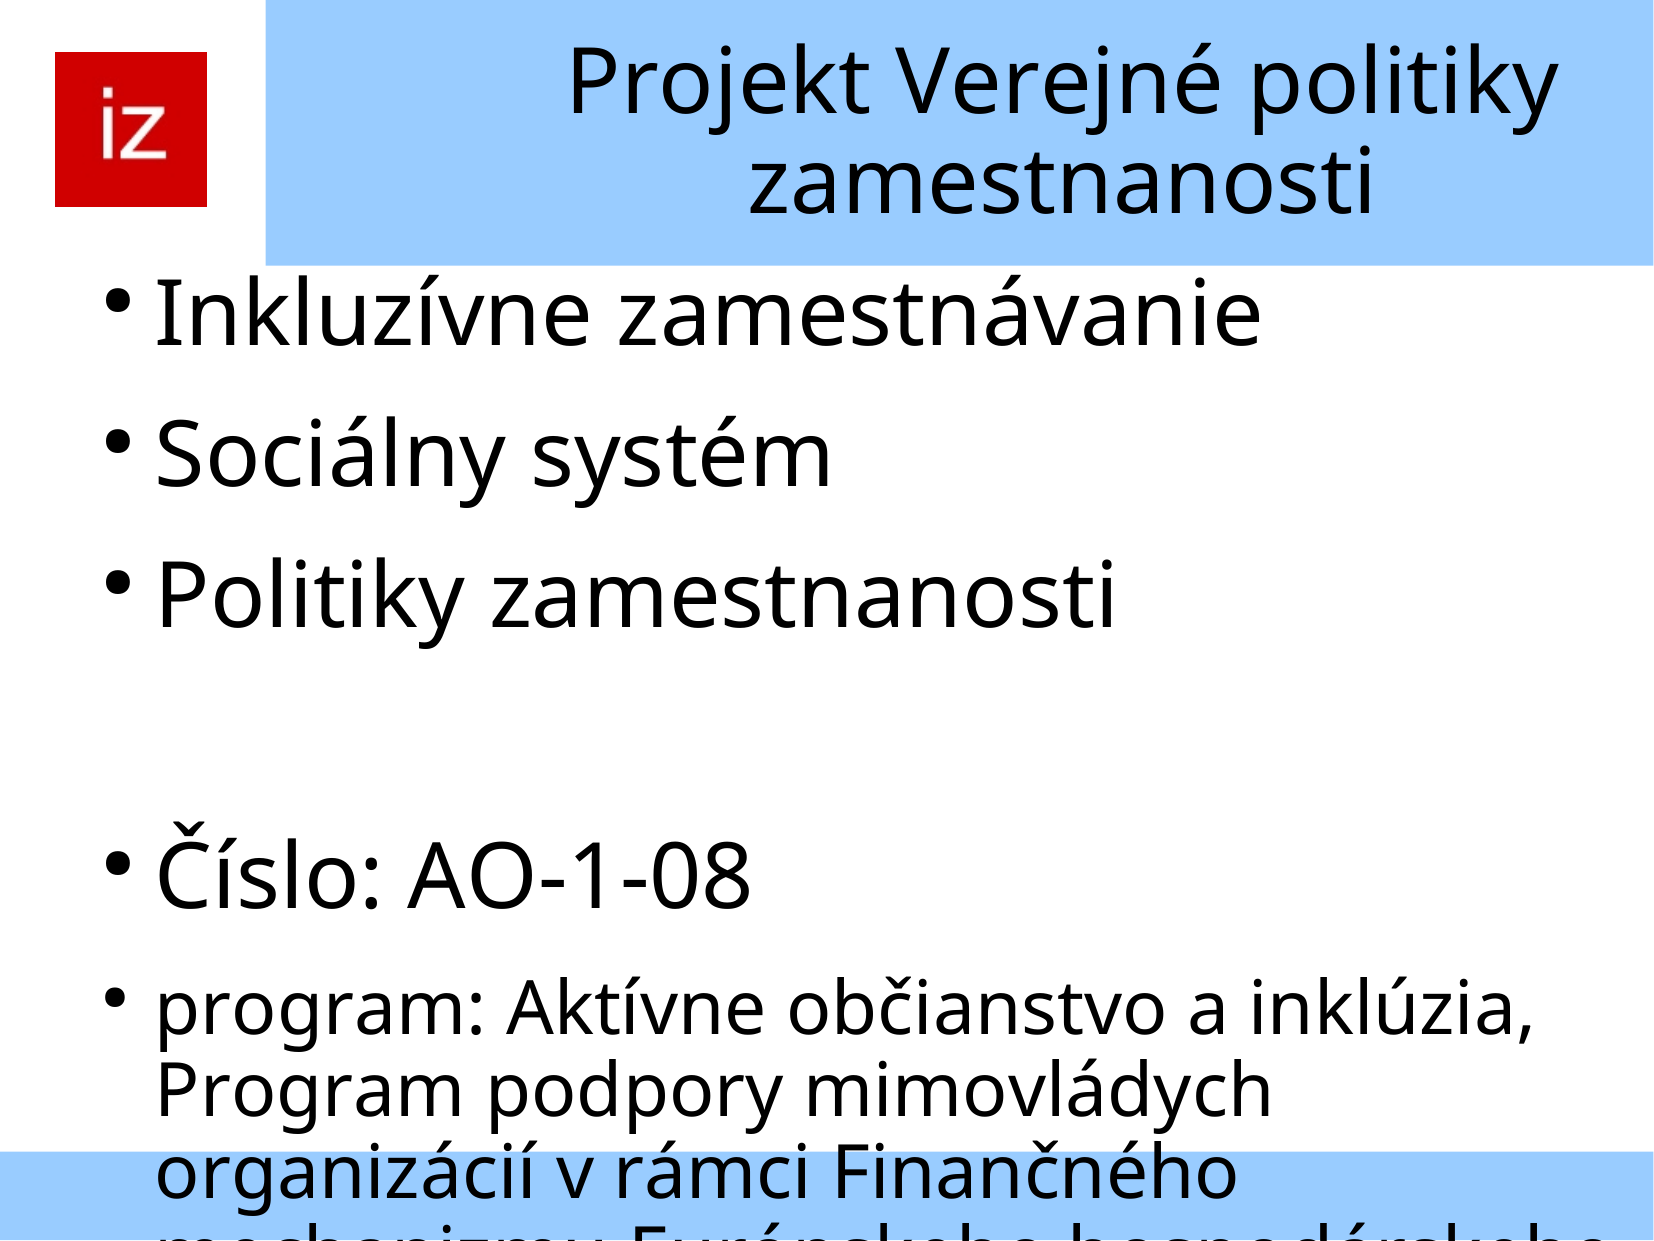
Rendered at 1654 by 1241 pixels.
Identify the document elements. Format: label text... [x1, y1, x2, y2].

title Projekt Verejné politiky zamestnanosti [561, 29, 1565, 237]
picture [55, 52, 207, 207]
list Inkluzívne zamestnávanie Sociálny systém Politiky zamestnanosti Číslo: AO-1-08 program: Aktívne občianstvo a inklúzia, Program podpory mimovládych organizácií v rámci Finančného mechanizmu Európskeho hospodárskeho priestoru 2009-2014 [29, 265, 1654, 1159]
